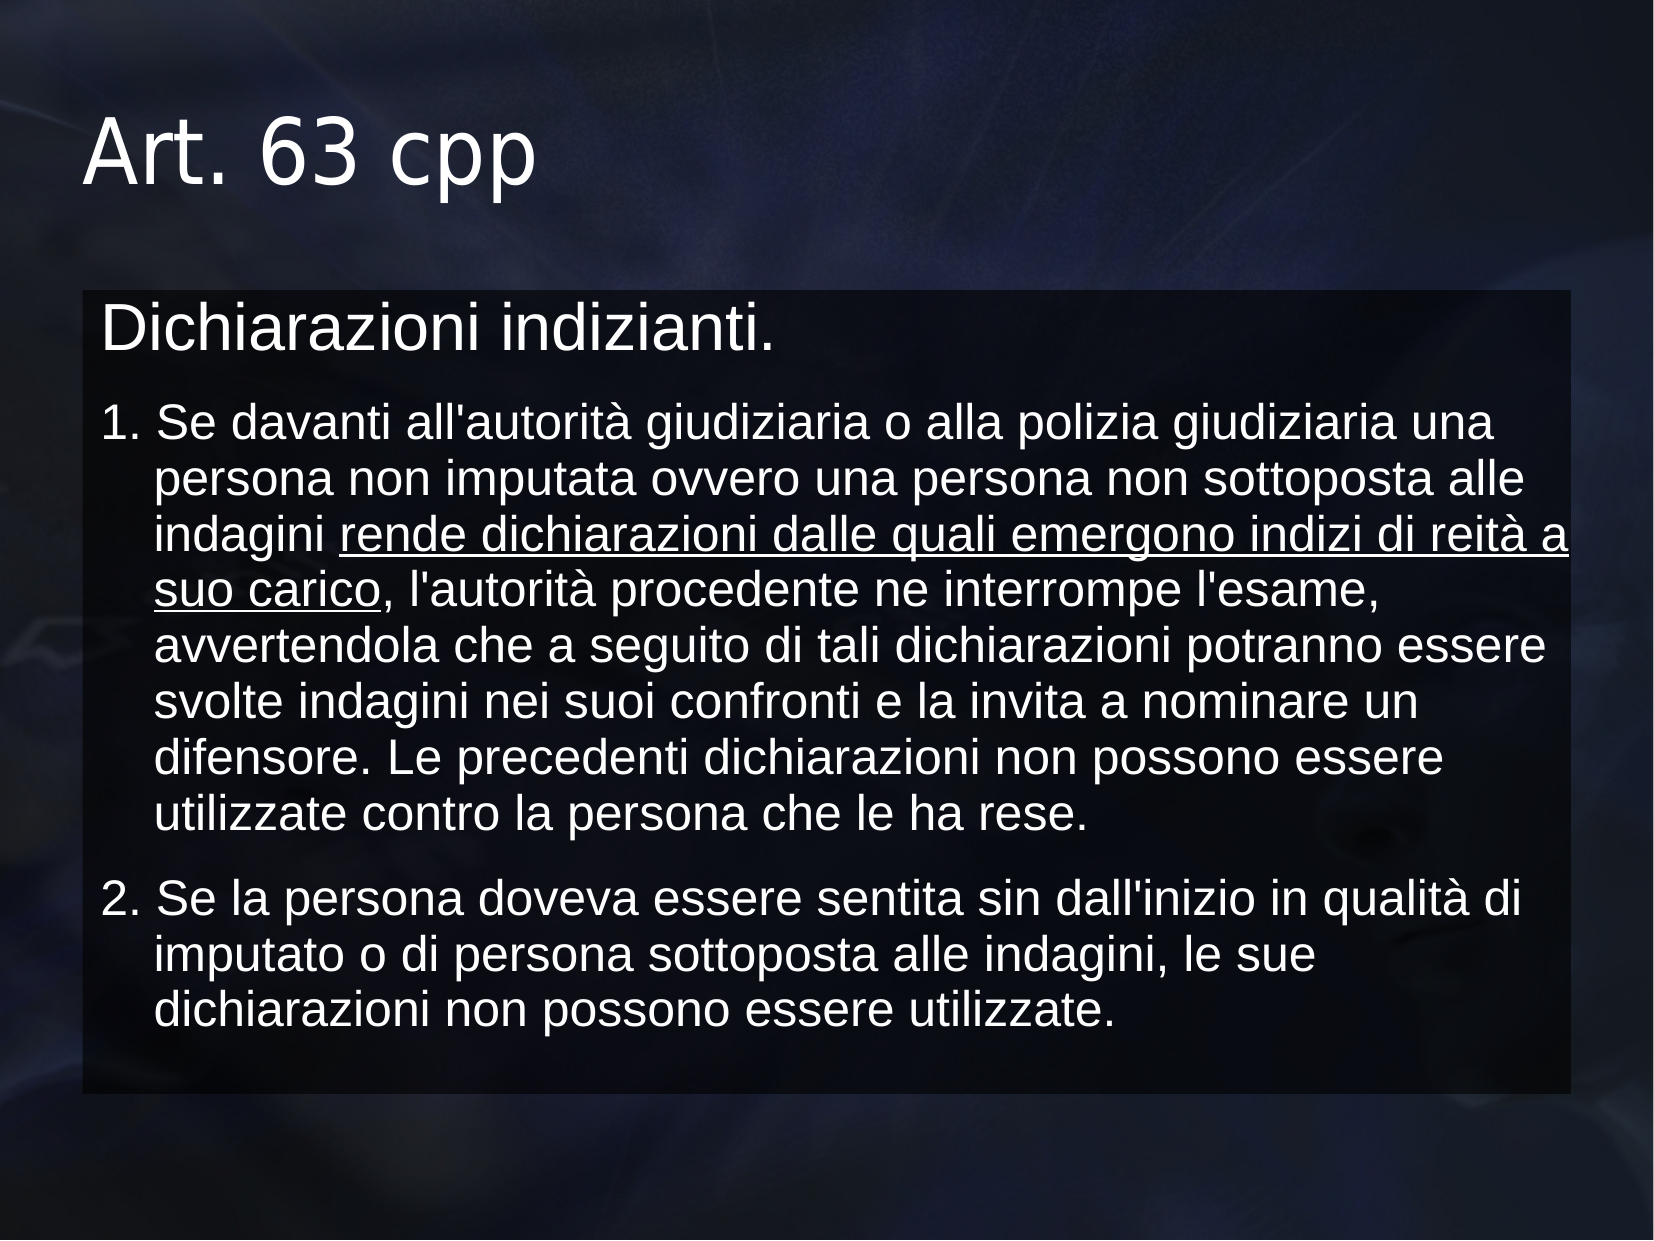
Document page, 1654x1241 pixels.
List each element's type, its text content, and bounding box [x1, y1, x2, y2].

title Art. 63 cpp [82, 56, 1571, 250]
list Dichiarazioni indizianti. 1. Se davanti all'autorità giudiziaria o alla polizia giudiziaria una persona non imputata ovvero una persona non sottoposta alle indagini rende dichiarazioni dalle quali emergono indizi di reità a suo carico, l'autorità procedente ne interrompe l'esame, avvertendola che a seguito di tali dichiarazioni potranno essere svolte indagini nei suoi confronti e la invita a nominare un difensore. Le precedenti dichiarazioni non possono essere utilizzate contro la persona che le ha rese. 2. Se la persona doveva essere sentita sin dall'inizio in qualità di imputato o di persona sottoposta alle indagini, le sue dichiarazioni non possono essere utilizzate. [82, 290, 1571, 1094]
picture [0, 0, 1654, 1240]
